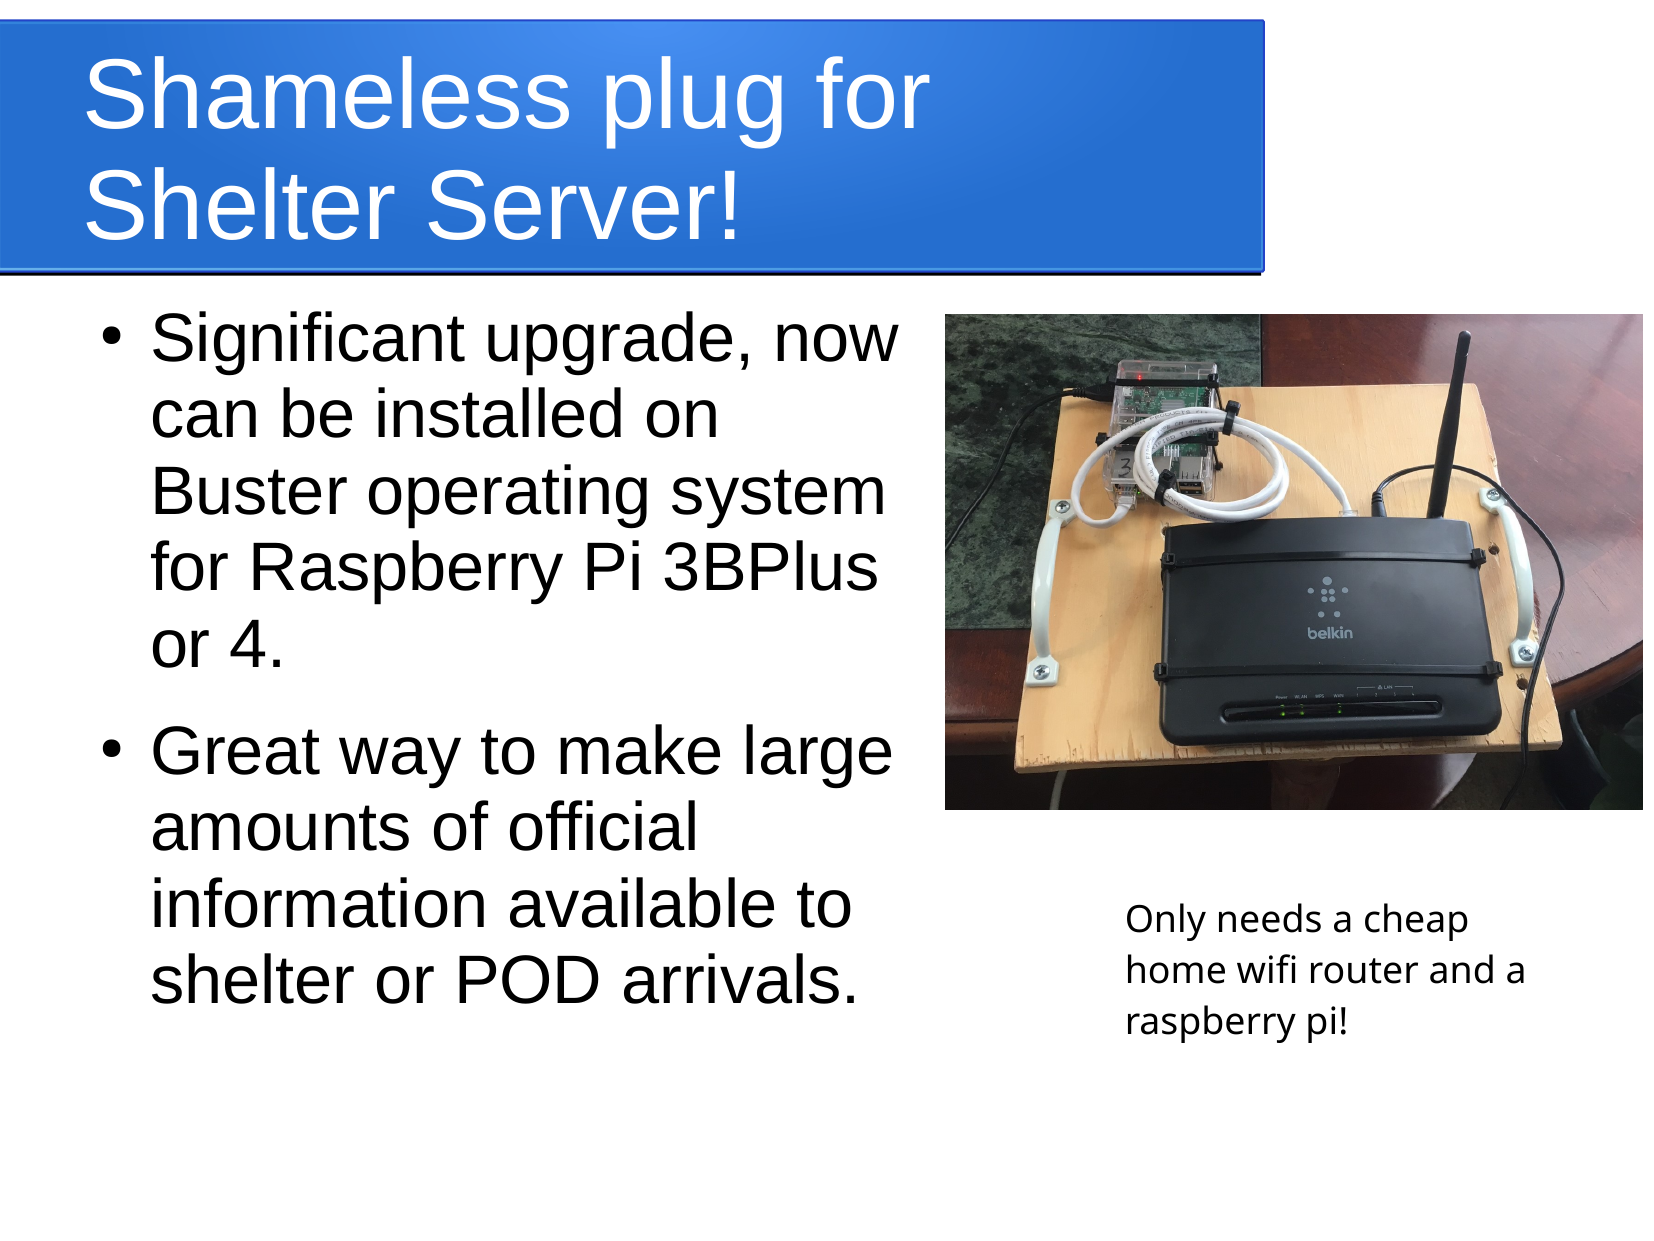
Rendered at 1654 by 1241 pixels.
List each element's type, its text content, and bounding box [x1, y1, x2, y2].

text_box Only needs a cheap home wifi router and a raspberry pi! [1110, 885, 1546, 1081]
title Shameless plug for Shelter Server! [82, 38, 1235, 261]
picture [945, 314, 1643, 811]
list Significant upgrade, now can be installed on Buster operating system for Raspberry Pi 3BPlus or 4. Great way to make large amounts of official information available to shelter or POD arrivals. [82, 299, 916, 1019]
